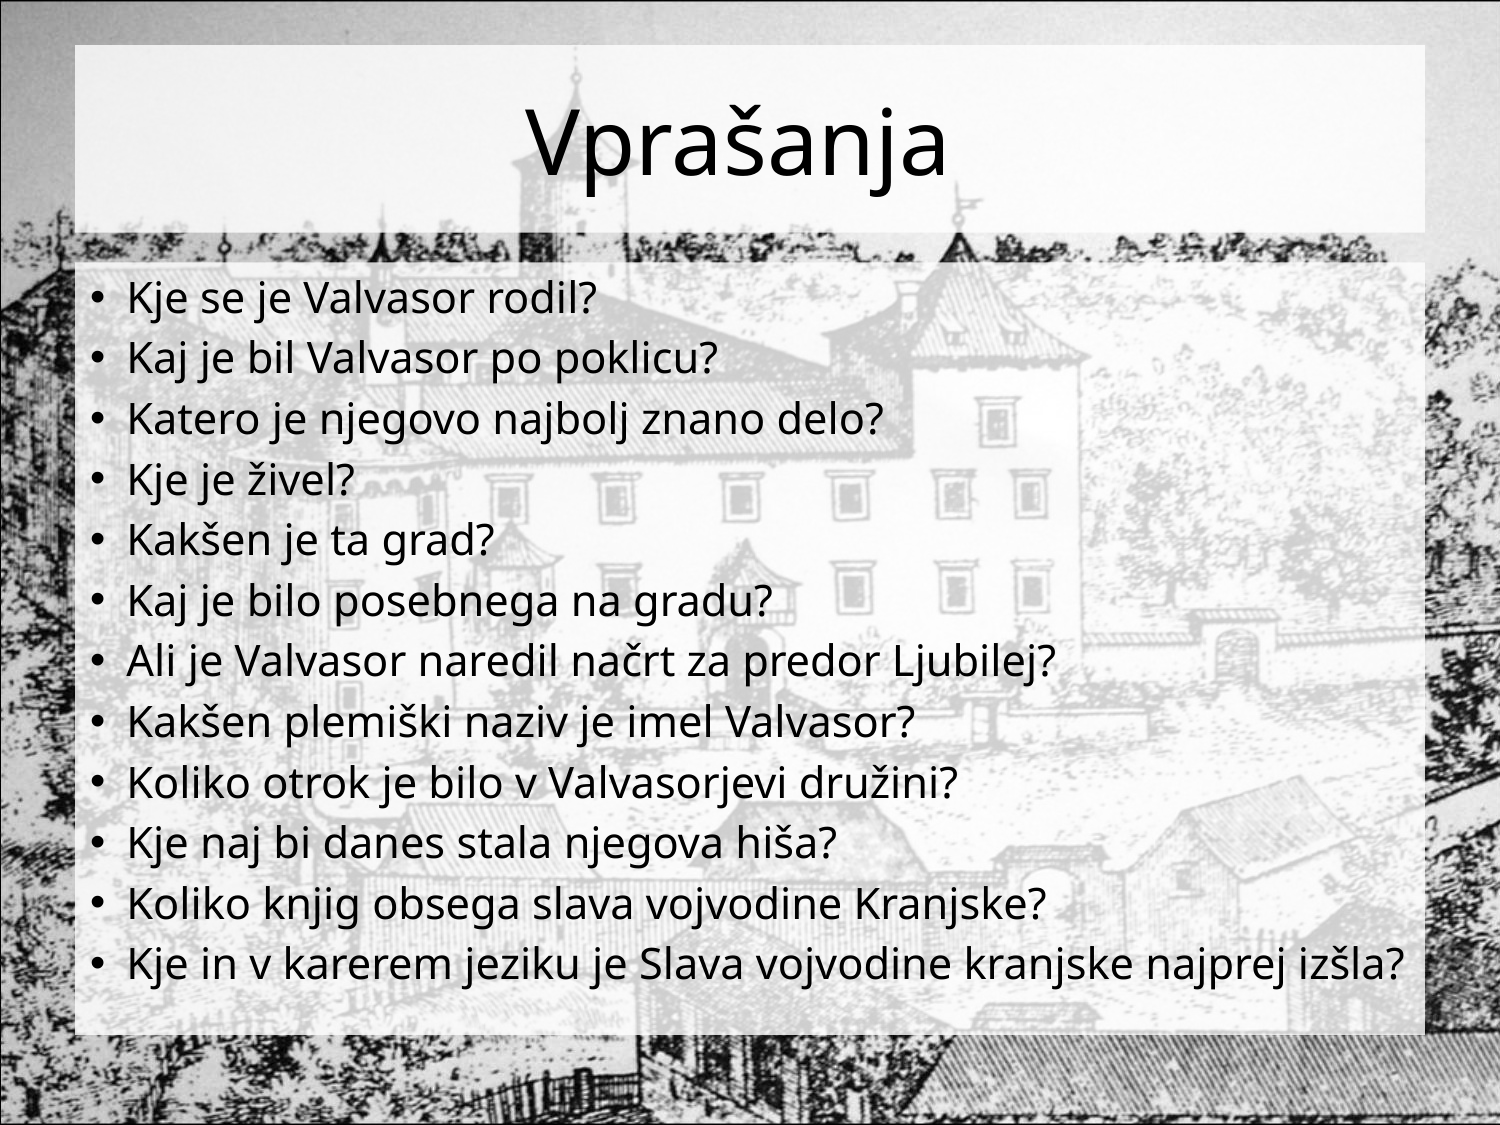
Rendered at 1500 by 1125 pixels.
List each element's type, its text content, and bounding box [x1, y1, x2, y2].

picture [0, 0, 1500, 1125]
title Vprašanja [75, 45, 1425, 233]
list Kje se je Valvasor rodil? Kaj je bil Valvasor po poklicu? Katero je njegovo najbolj znano delo? Kje je živel? Kakšen je ta grad? Kaj je bilo posebnega na gradu? Ali je Valvasor naredil načrt za predor Ljubilej? Kakšen plemiški naziv je imel Valvasor? Koliko otrok je bilo v Valvasorjevi družini? Kje naj bi danes stala njegova hiša? Koliko knjig obsega slava vojvodine Kranjske? Kje in v karerem jeziku je Slava vojvodine kranjske najprej izšla? [75, 262, 1425, 1035]
